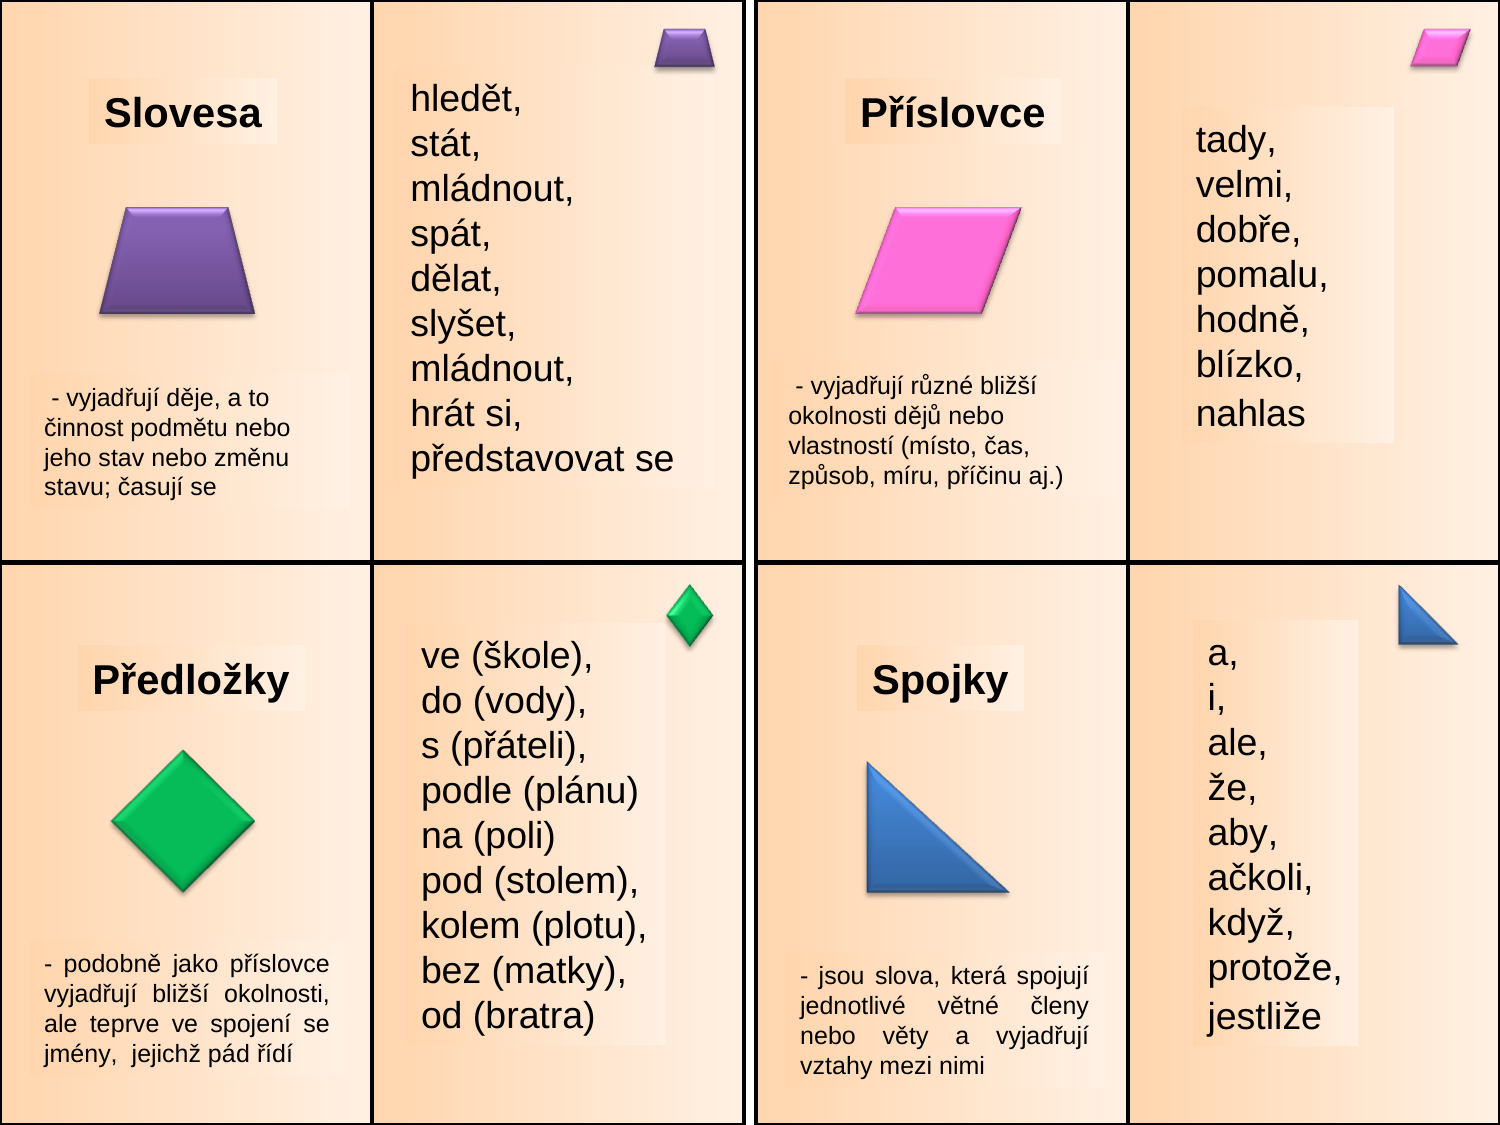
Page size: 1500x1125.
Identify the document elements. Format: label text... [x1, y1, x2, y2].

text_box hledět, stát, mládnout, spát, dělat, slyšet, mládnout, hrát si, představovat se [395, 66, 715, 487]
picture [846, 202, 1031, 327]
picture [858, 756, 1019, 905]
picture [102, 744, 264, 905]
text_box ve (škole), do (vody), s (přáteli), podle (plánu) na (poli) pod (stolem), kolem (plotu), bez (matky), od (bratra) [406, 623, 666, 1045]
text_box Příslovce [845, 78, 1061, 144]
picture [1401, 24, 1480, 79]
text_box tady, velmi, dobře, pomalu, hodně, blízko, nahlas [1181, 107, 1394, 443]
text_box a, i, ale, že, aby, ačkoli, když, protože, jestliže [1193, 620, 1359, 1046]
picture [657, 579, 722, 660]
text_box - vyjadřují různé bližší okolnosti dějů nebo vlastností (místo, čas, způsob, míru, příčinu aj.) [773, 361, 1117, 497]
text_box - podobně jako příslovce vyjadřují bližší okolnosti, ale teprve ve spojení se jmény, jejichž pád řídí [29, 940, 346, 1076]
text_box Spojky [857, 645, 1024, 711]
text_box [755, 0, 1500, 1125]
text_box - vyjadřují děje, a to činnost podmětu nebo jeho stav nebo změnu stavu; časují se [29, 373, 349, 509]
text_box Předložky [77, 645, 305, 711]
picture [90, 202, 264, 327]
text_box - jsou slova, která spojují jednotlivé větné členy nebo věty a vyjadřují vztahy mezi nimi [785, 952, 1105, 1088]
picture [1390, 579, 1468, 658]
text_box [0, 0, 745, 1125]
picture [646, 24, 724, 80]
text_box Slovesa [89, 78, 277, 144]
